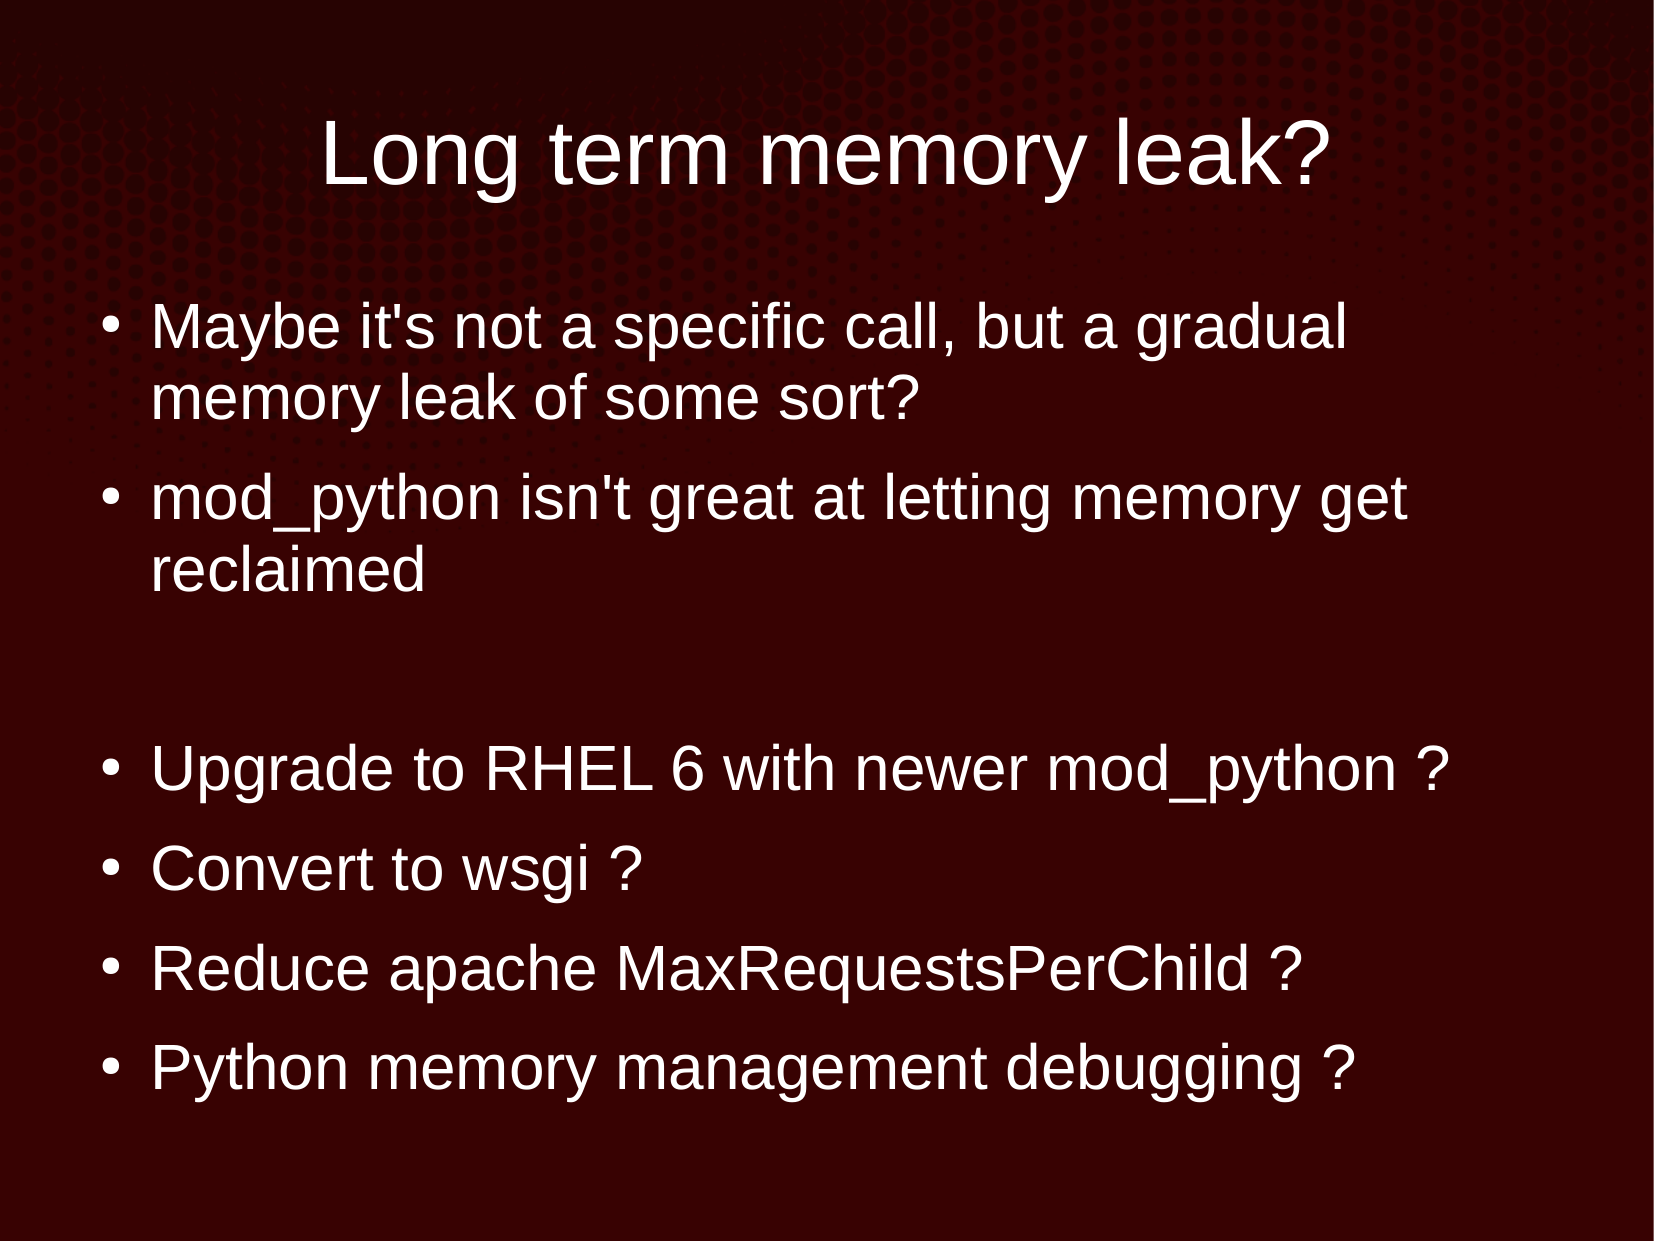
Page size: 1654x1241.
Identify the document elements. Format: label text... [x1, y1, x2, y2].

picture [0, 0, 1654, 1241]
title Long term memory leak? [82, 49, 1571, 257]
list Maybe it's not a specific call, but a gradual memory leak of some sort? mod_python isn't great at letting memory get reclaimed Upgrade to RHEL 6 with newer mod_python ? Convert to wsgi ? Reduce apache MaxRequestsPerChild ? Python memory management debugging ? [82, 290, 1571, 1109]
